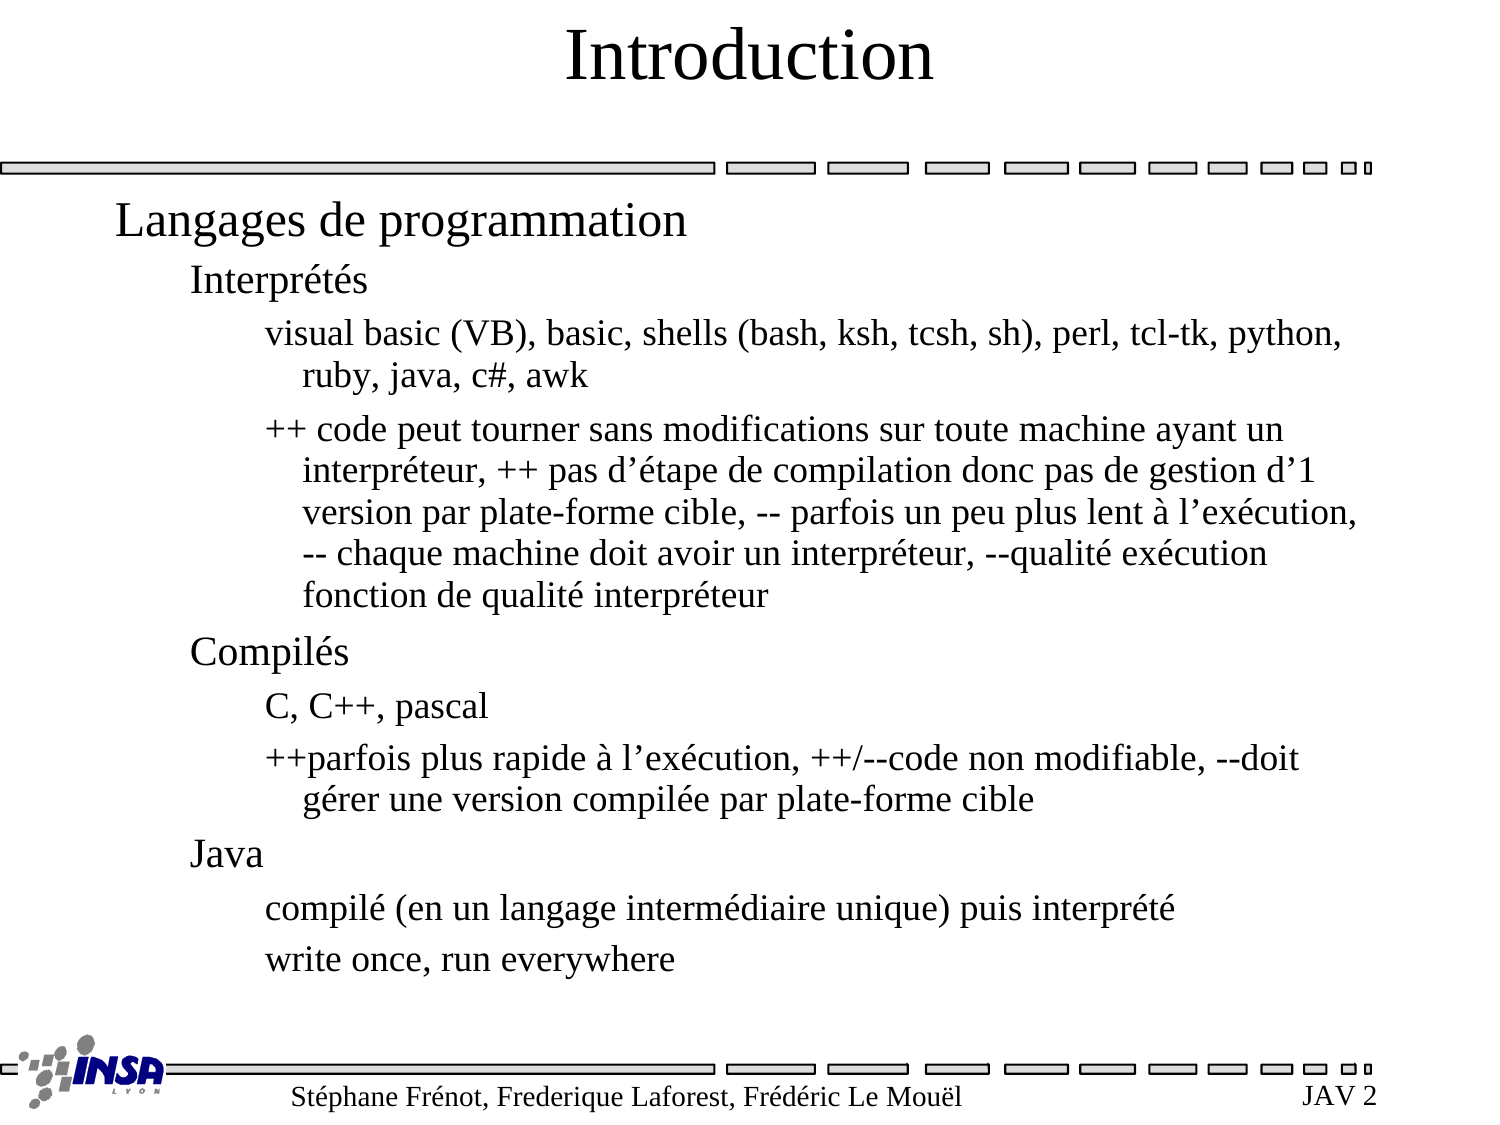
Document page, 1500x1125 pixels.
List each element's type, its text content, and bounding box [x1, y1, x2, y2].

list Langages de programmation Interprétés visual basic (VB), basic, shells (bash, ksh, tcsh, sh), perl, tcl-tk, python, ruby, java, c#, awk ++ code peut tourner sans modifications sur toute machine ayant un interpréteur, ++ pas d’étape de compilation donc pas de gestion d’1 version par plate-forme cible, -- parfois un peu plus lent à l’exécution, -- chaque machine doit avoir un interpréteur, --qualité exécution fonction de qualité interpréteur Compilés C, C++, pascal ++parfois plus rapide à l’exécution, ++/--code non modifiable, --doit gérer une version compilée par plate-forme cible Java compilé (en un langage intermédiaire unique) puis interprété write once, run everywhere [99, 187, 1375, 1069]
title Introduction [112, 0, 1388, 150]
